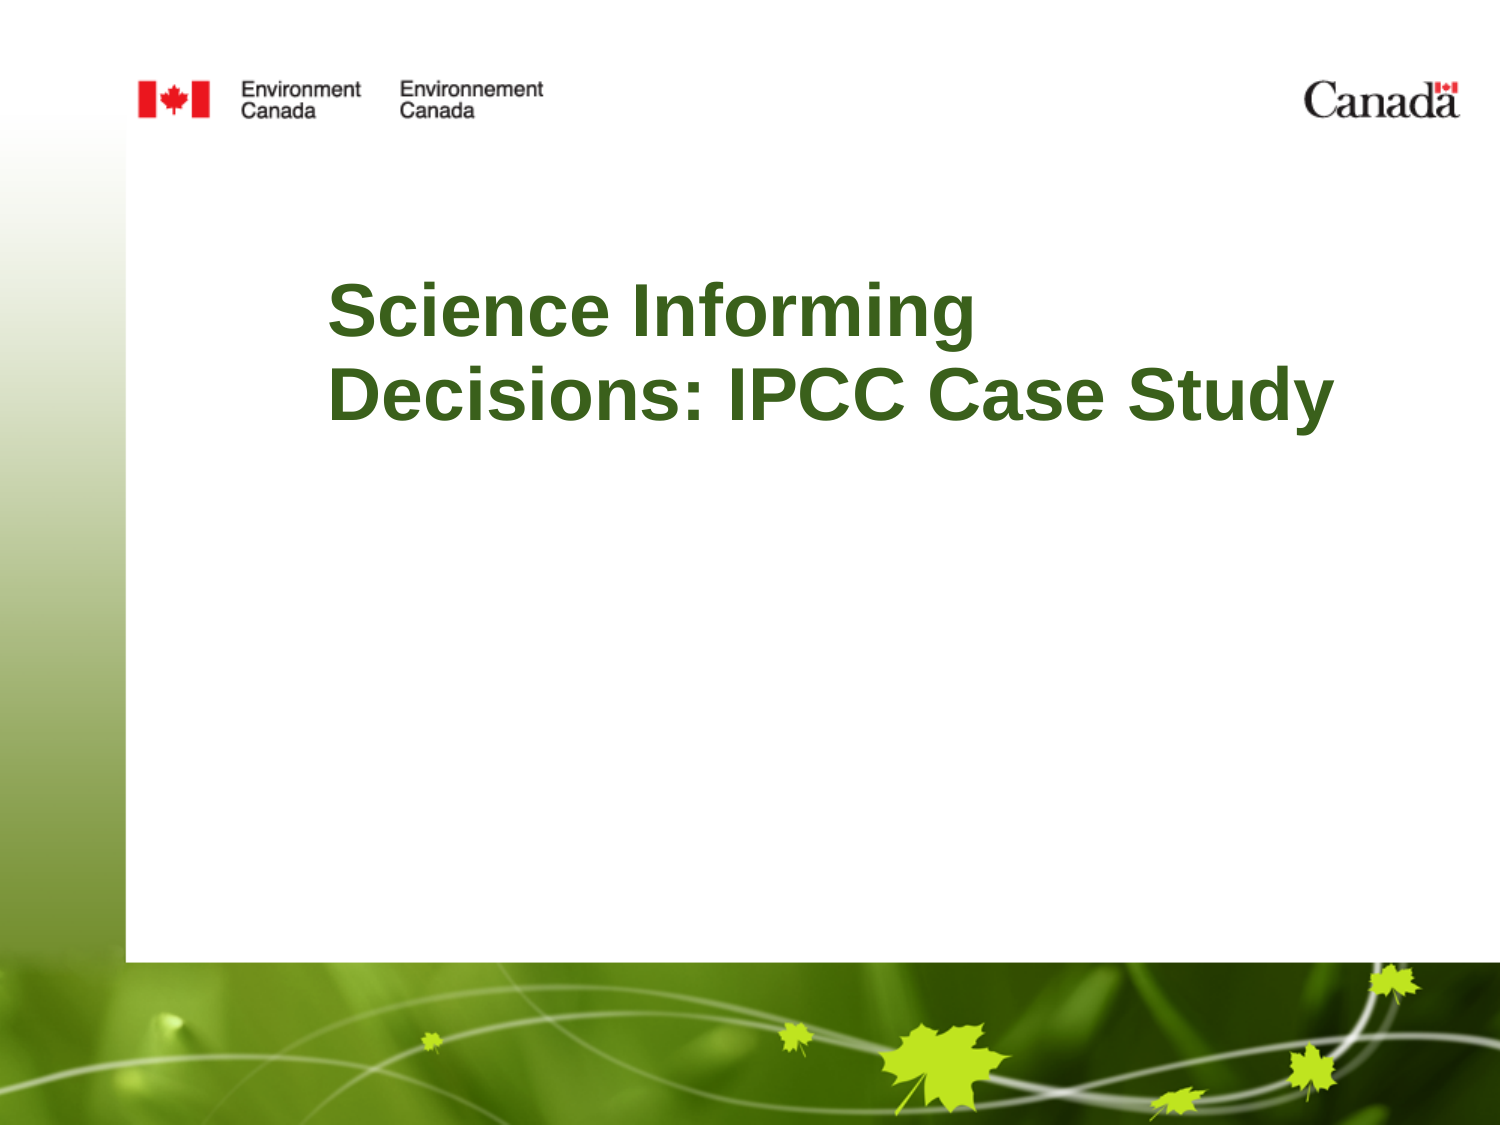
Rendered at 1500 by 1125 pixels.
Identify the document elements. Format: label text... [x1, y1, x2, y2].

picture [0, 0, 1500, 1125]
title Science Informing Decisions: IPCC Case Study [312, 231, 1353, 473]
